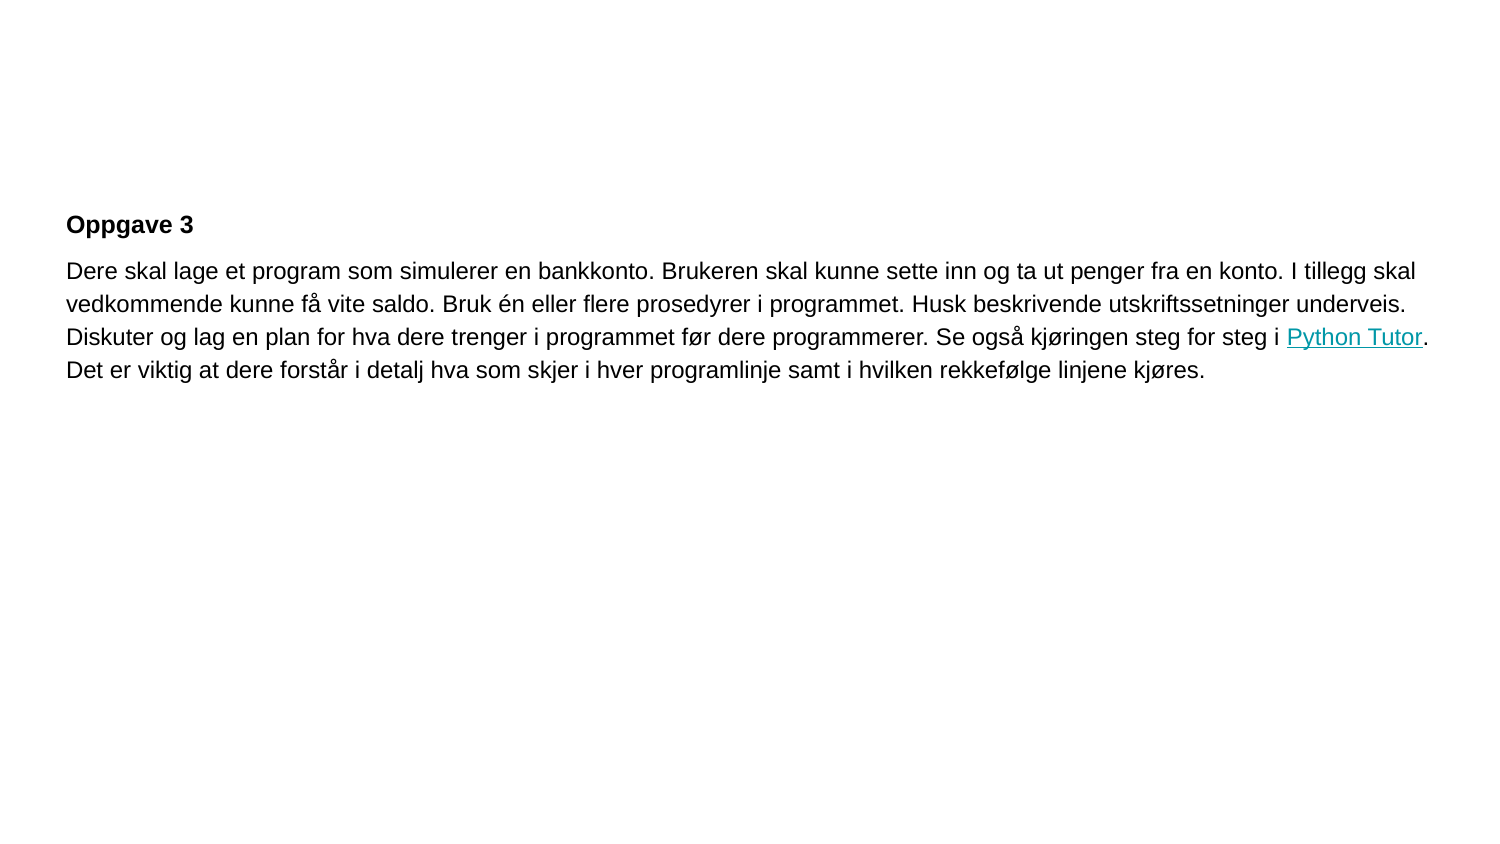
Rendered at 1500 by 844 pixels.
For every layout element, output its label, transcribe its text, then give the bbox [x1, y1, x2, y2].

list Oppgave 3 Dere skal lage et program som simulerer en bankkonto. Brukeren skal kunne sette inn og ta ut penger fra en konto. I tillegg skal vedkommende kunne få vite saldo. Bruk én eller flere prosedyrer i programmet. Husk beskrivende utskriftssetninger underveis. Diskuter og lag en plan for hva dere trenger i programmet før dere programmerer. Se også kjøringen steg for steg i Python Tutor. Det er viktig at dere forstår i detalj hva som skjer i hver programlinje samt i hvilken rekkefølge linjene kjøres. [51, 189, 1449, 750]
